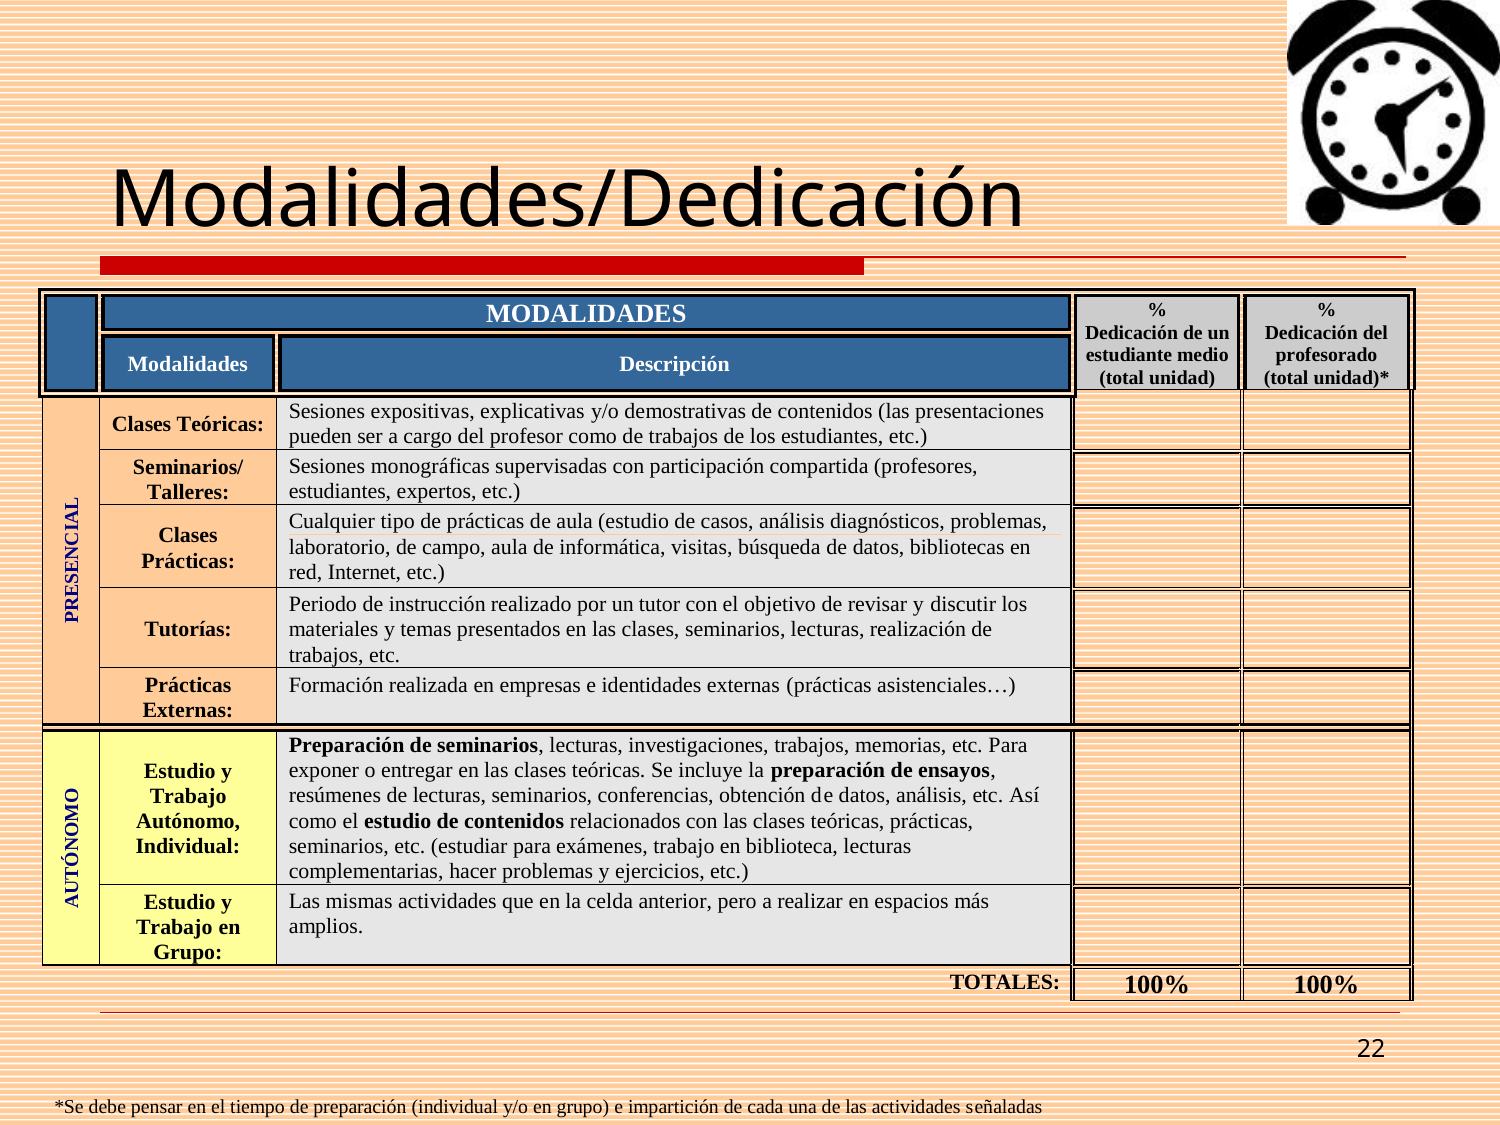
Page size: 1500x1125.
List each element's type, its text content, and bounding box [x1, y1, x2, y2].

text_box [37, 287, 1459, 1125]
title Modalidades/Dedicación [94, 49, 1407, 250]
picture [0, 0, 1500, 1125]
